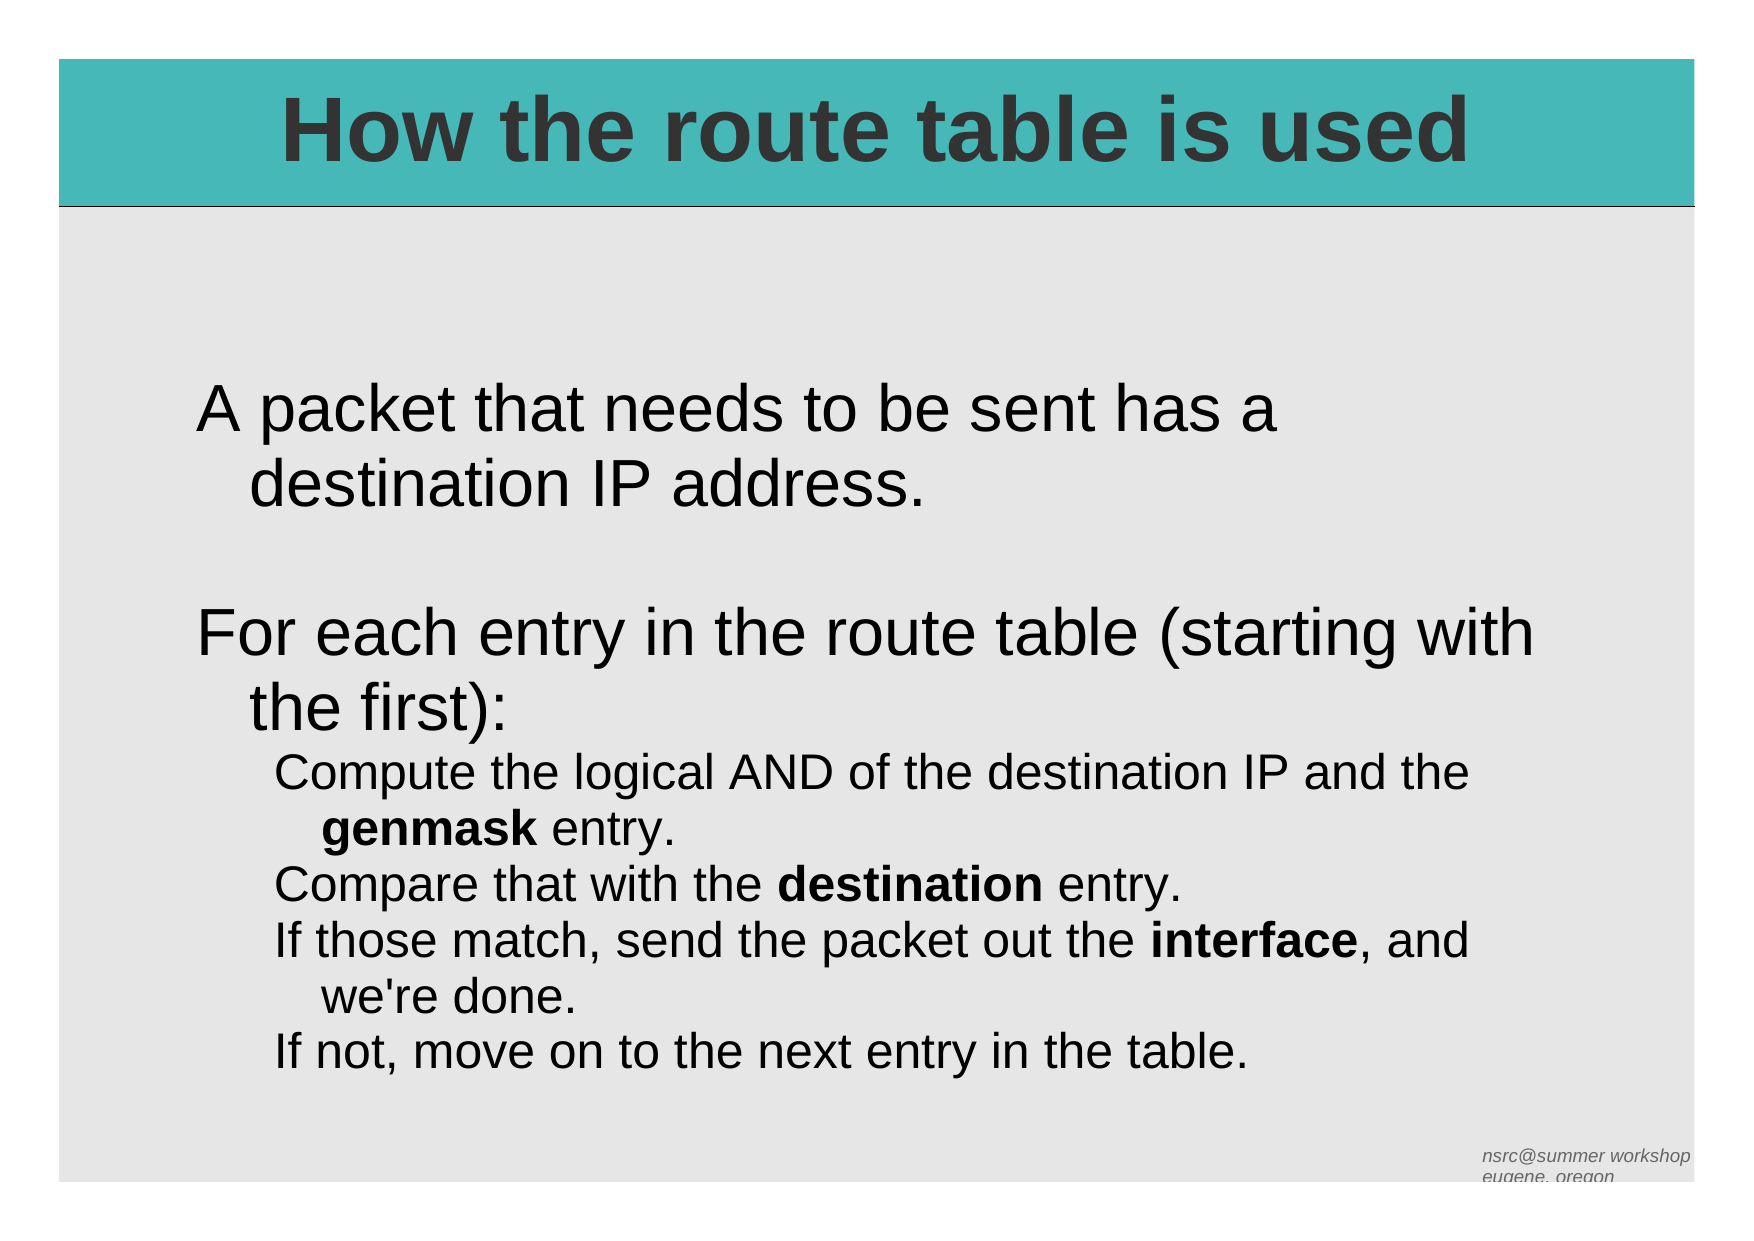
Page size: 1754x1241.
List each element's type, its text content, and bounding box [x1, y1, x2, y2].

title How the route table is used [59, 41, 1695, 219]
list A packet that needs to be sent has a destination IP address. For each entry in the route table (starting with the first): Compute the logical AND of the destination IP and the genmask entry. Compare that with the destination entry. If those match, send the packet out the interface, and we're done. If not, move on to the next entry in the table. [179, 371, 1576, 1080]
